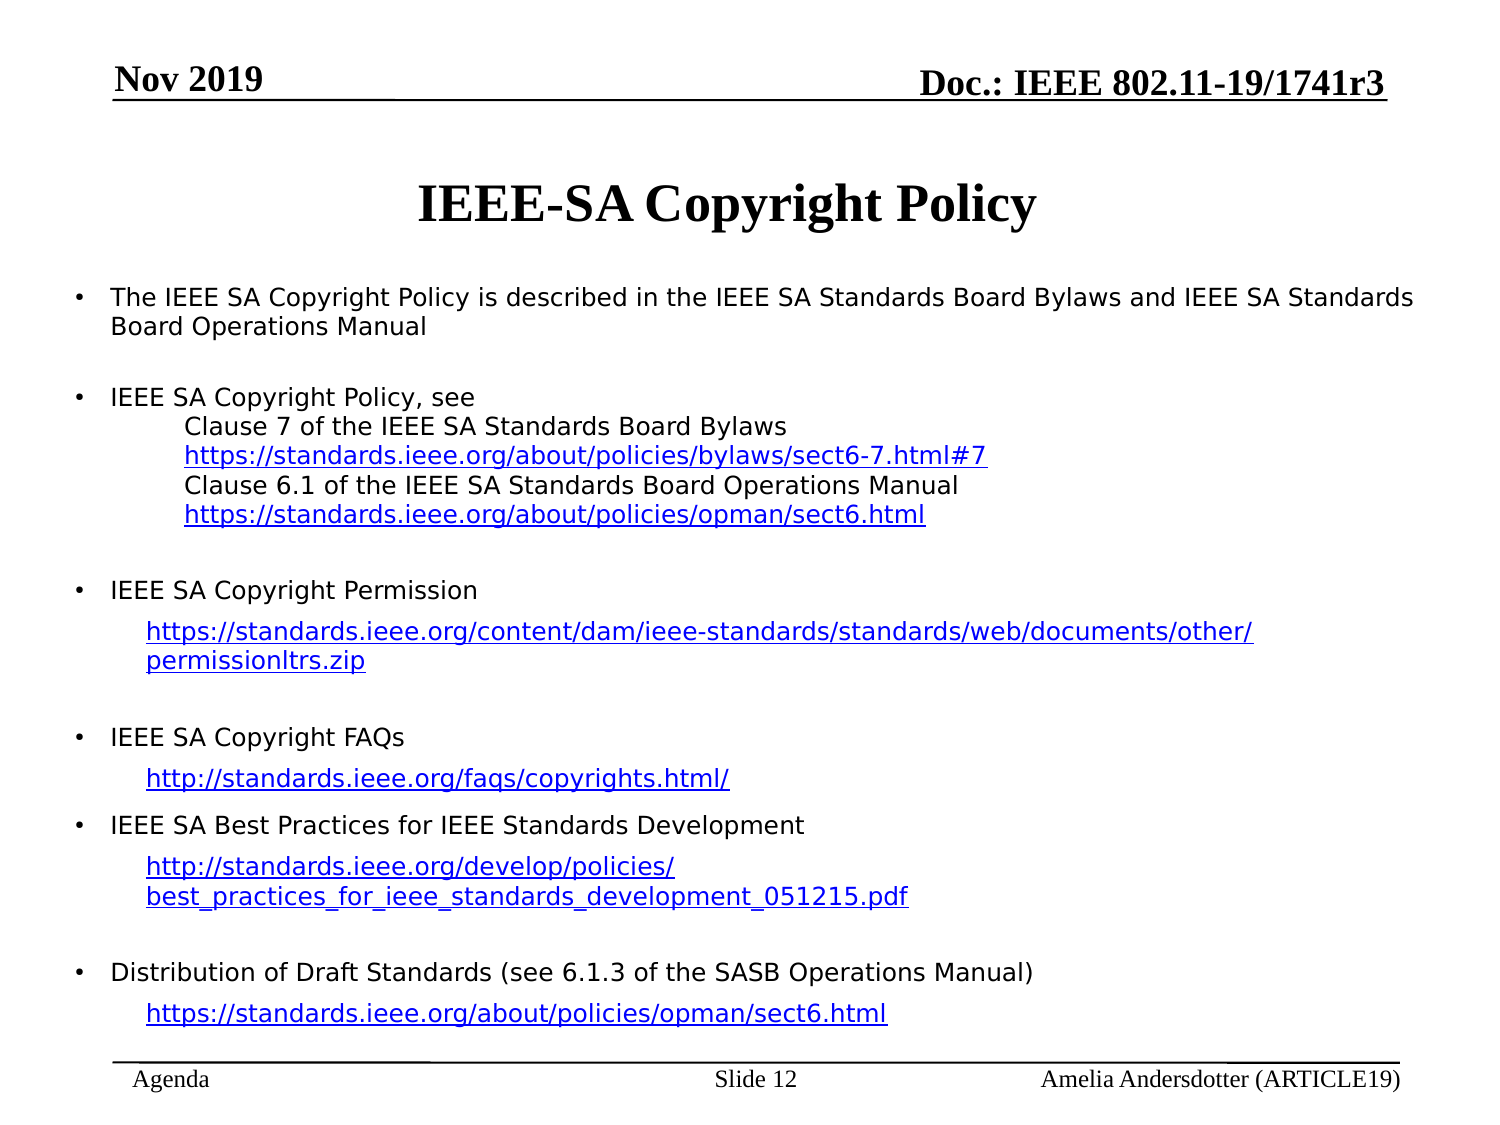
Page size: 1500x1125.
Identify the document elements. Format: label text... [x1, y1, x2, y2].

text_box IEEE-SA Copyright Policy [112, 112, 1387, 283]
text_box Amelia Andersdotter (ARTICLE19) [878, 1062, 1401, 1092]
text_box Slide <number> [712, 1062, 799, 1122]
text_box Nov 2019 [114, 54, 422, 99]
subtitle The IEEE SA Copyright Policy is described in the IEEE SA Standards Board Bylaws and IEEE SA Standards Board Operations Manual IEEE SA Copyright Policy, see Clause 7 of the IEEE SA Standards Board Bylaws https://standards.ieee.org/about/policies/bylaws/sect6-7.html#7 Clause 6.1 of the IEEE SA Standards Board Operations Manual https://standards.ieee.org/about/policies/opman/sect6.html IEEE SA Copyright Permission https://standards.ieee.org/content/dam/ieee-standards/standards/web/documents/other/permissionltrs.zip IEEE SA Copyright FAQs http://standards.ieee.org/faqs/copyrights.html/ IEEE SA Best Practices for IEEE Standards Development http://standards.ieee.org/develop/policies/best_practices_for_ieee_standards_development_051215.pdf Distribution of Draft Standards (see 6.1.3 of the SASB Operations Manual) https://standards.ieee.org/about/policies/opman/sect6.html [75, 283, 1425, 1029]
